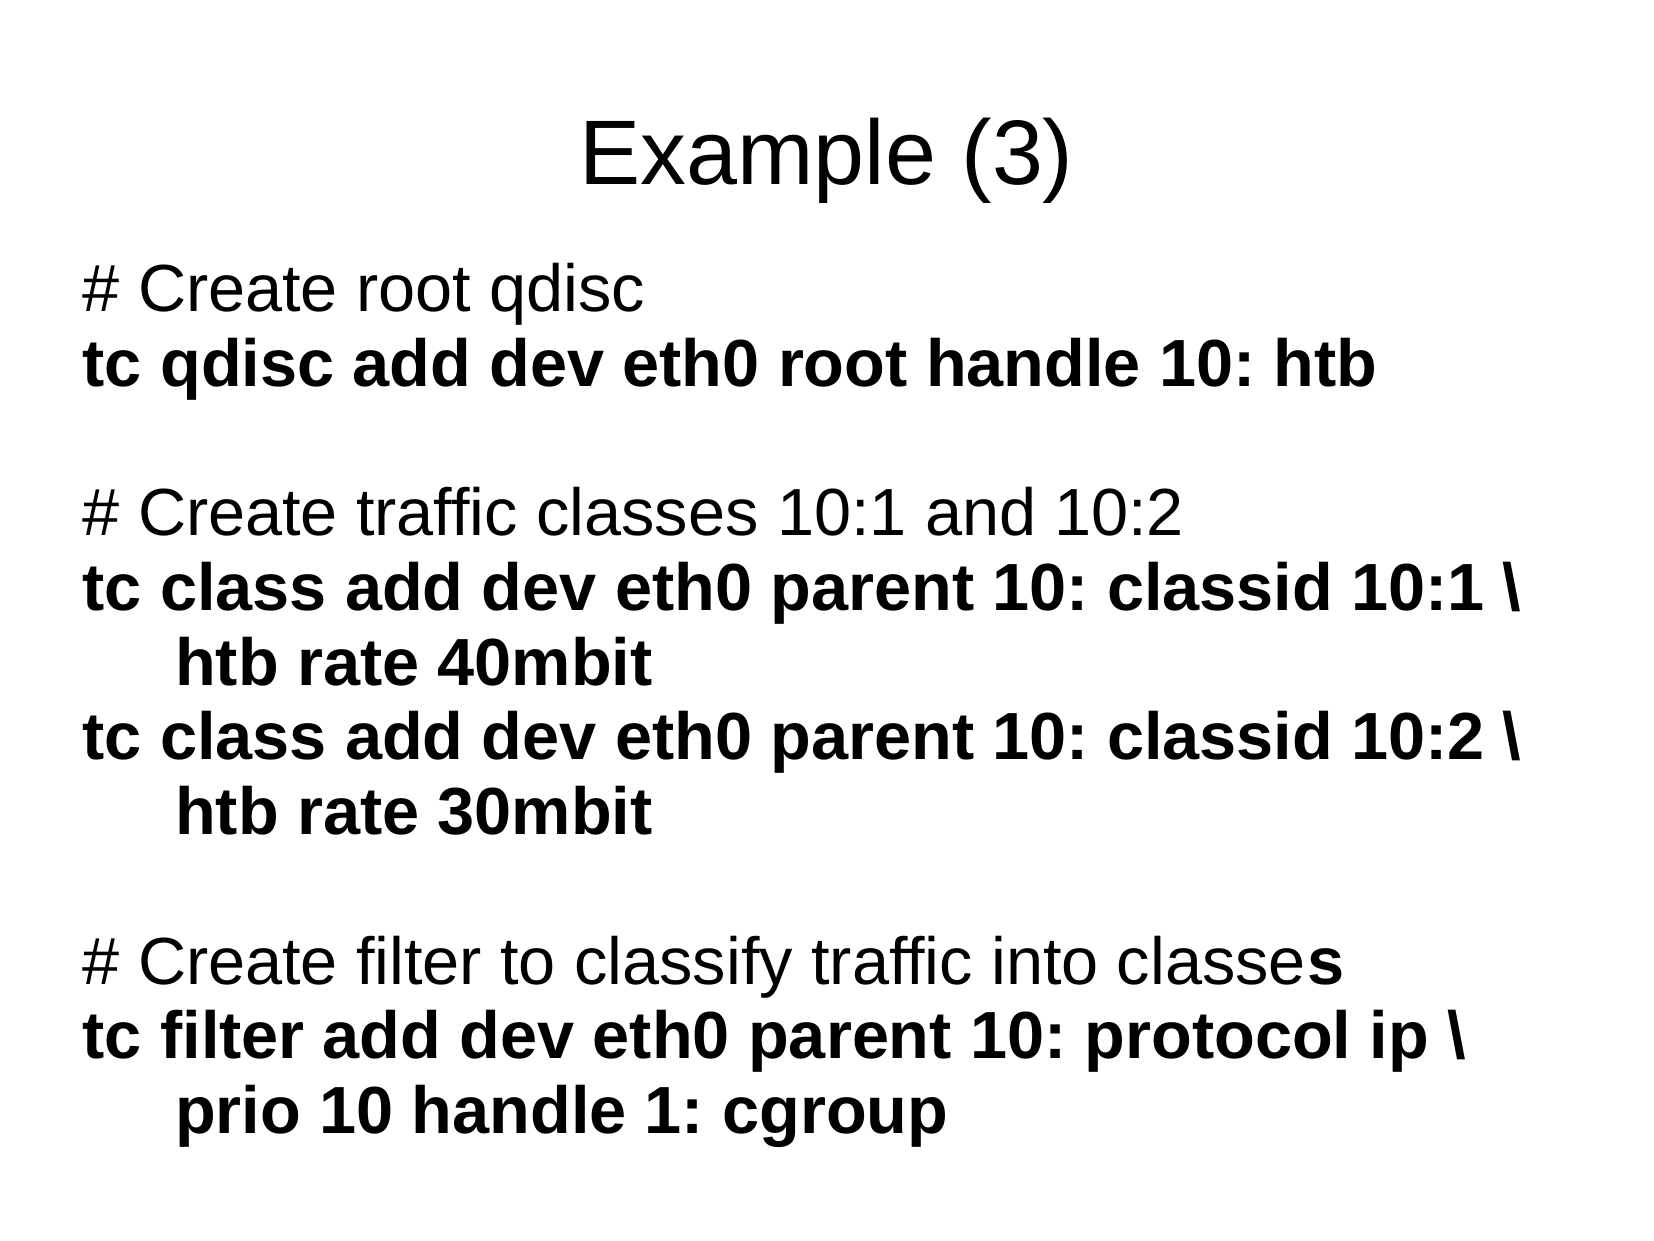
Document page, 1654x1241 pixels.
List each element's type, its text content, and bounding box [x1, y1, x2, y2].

subtitle # Create root qdisc tc qdisc add dev eth0 root handle 10: htb # Create traffic classes 10:1 and 10:2 tc class add dev eth0 parent 10: classid 10:1 \ htb rate 40mbit tc class add dev eth0 parent 10: classid 10:2 \ htb rate 30mbit # Create filter to classify traffic into classes tc filter add dev eth0 parent 10: protocol ip \ prio 10 handle 1: cgroup [82, 250, 1571, 1149]
title Example (3) [82, 56, 1571, 250]
